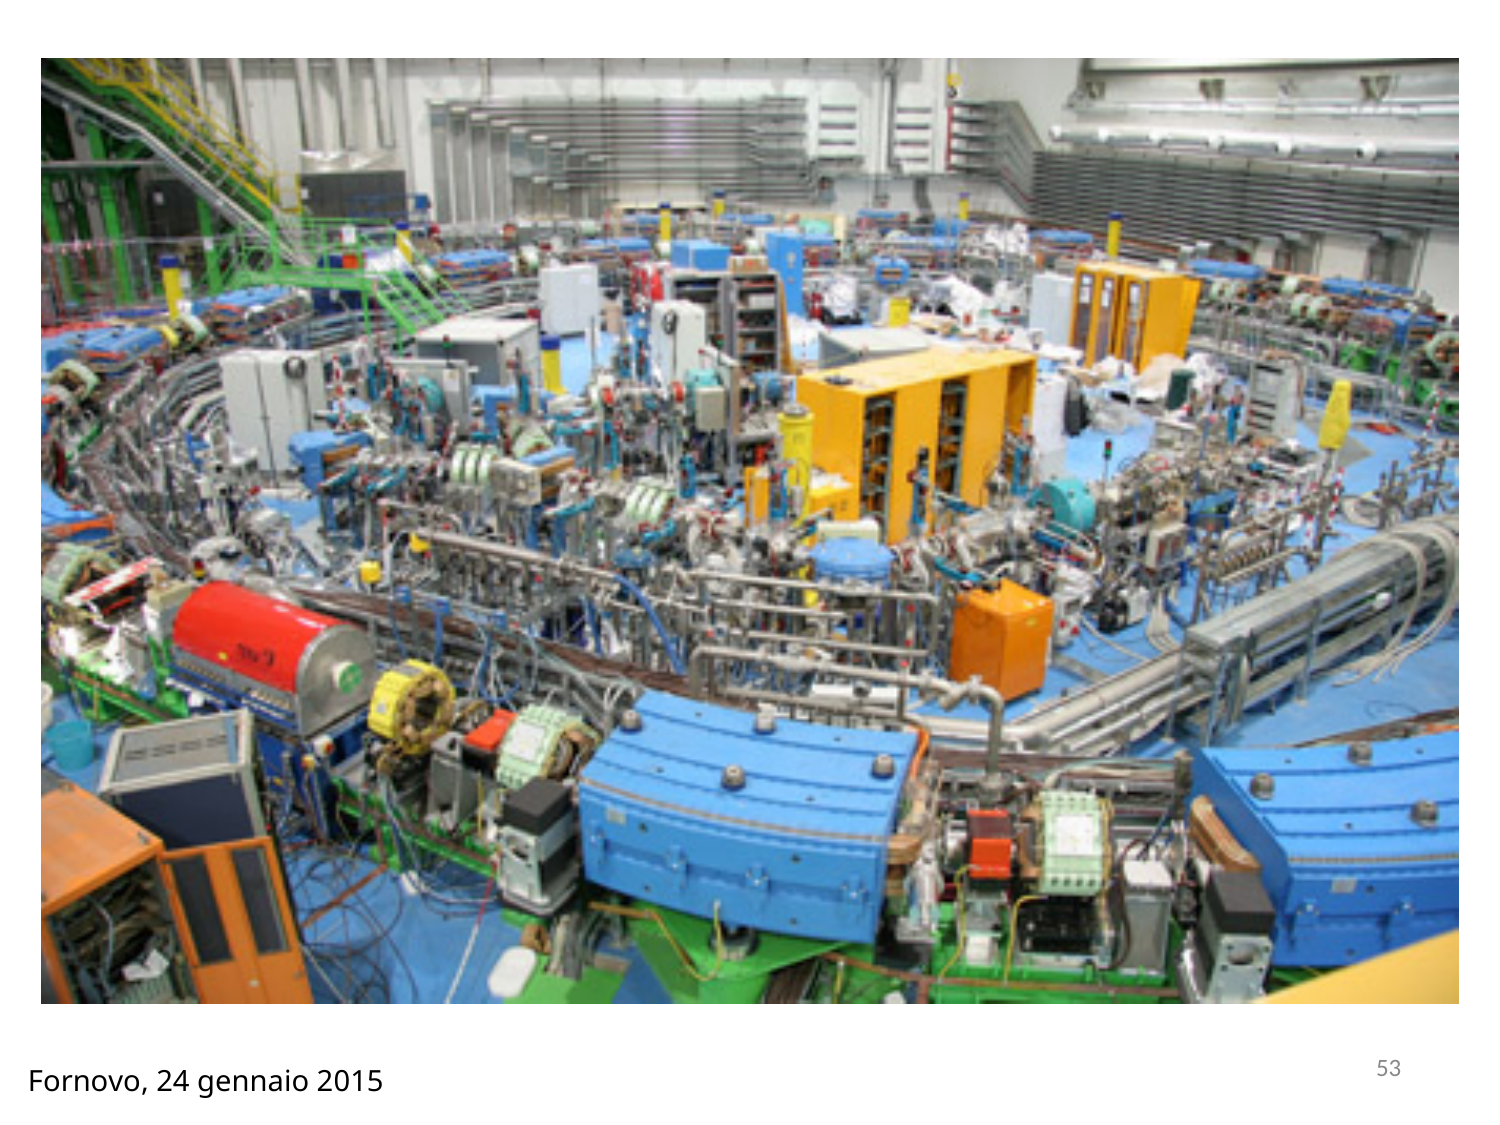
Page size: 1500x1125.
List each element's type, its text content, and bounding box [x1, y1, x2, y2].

picture [41, 58, 1459, 1004]
text_box <numero> [1074, 1042, 1417, 1095]
